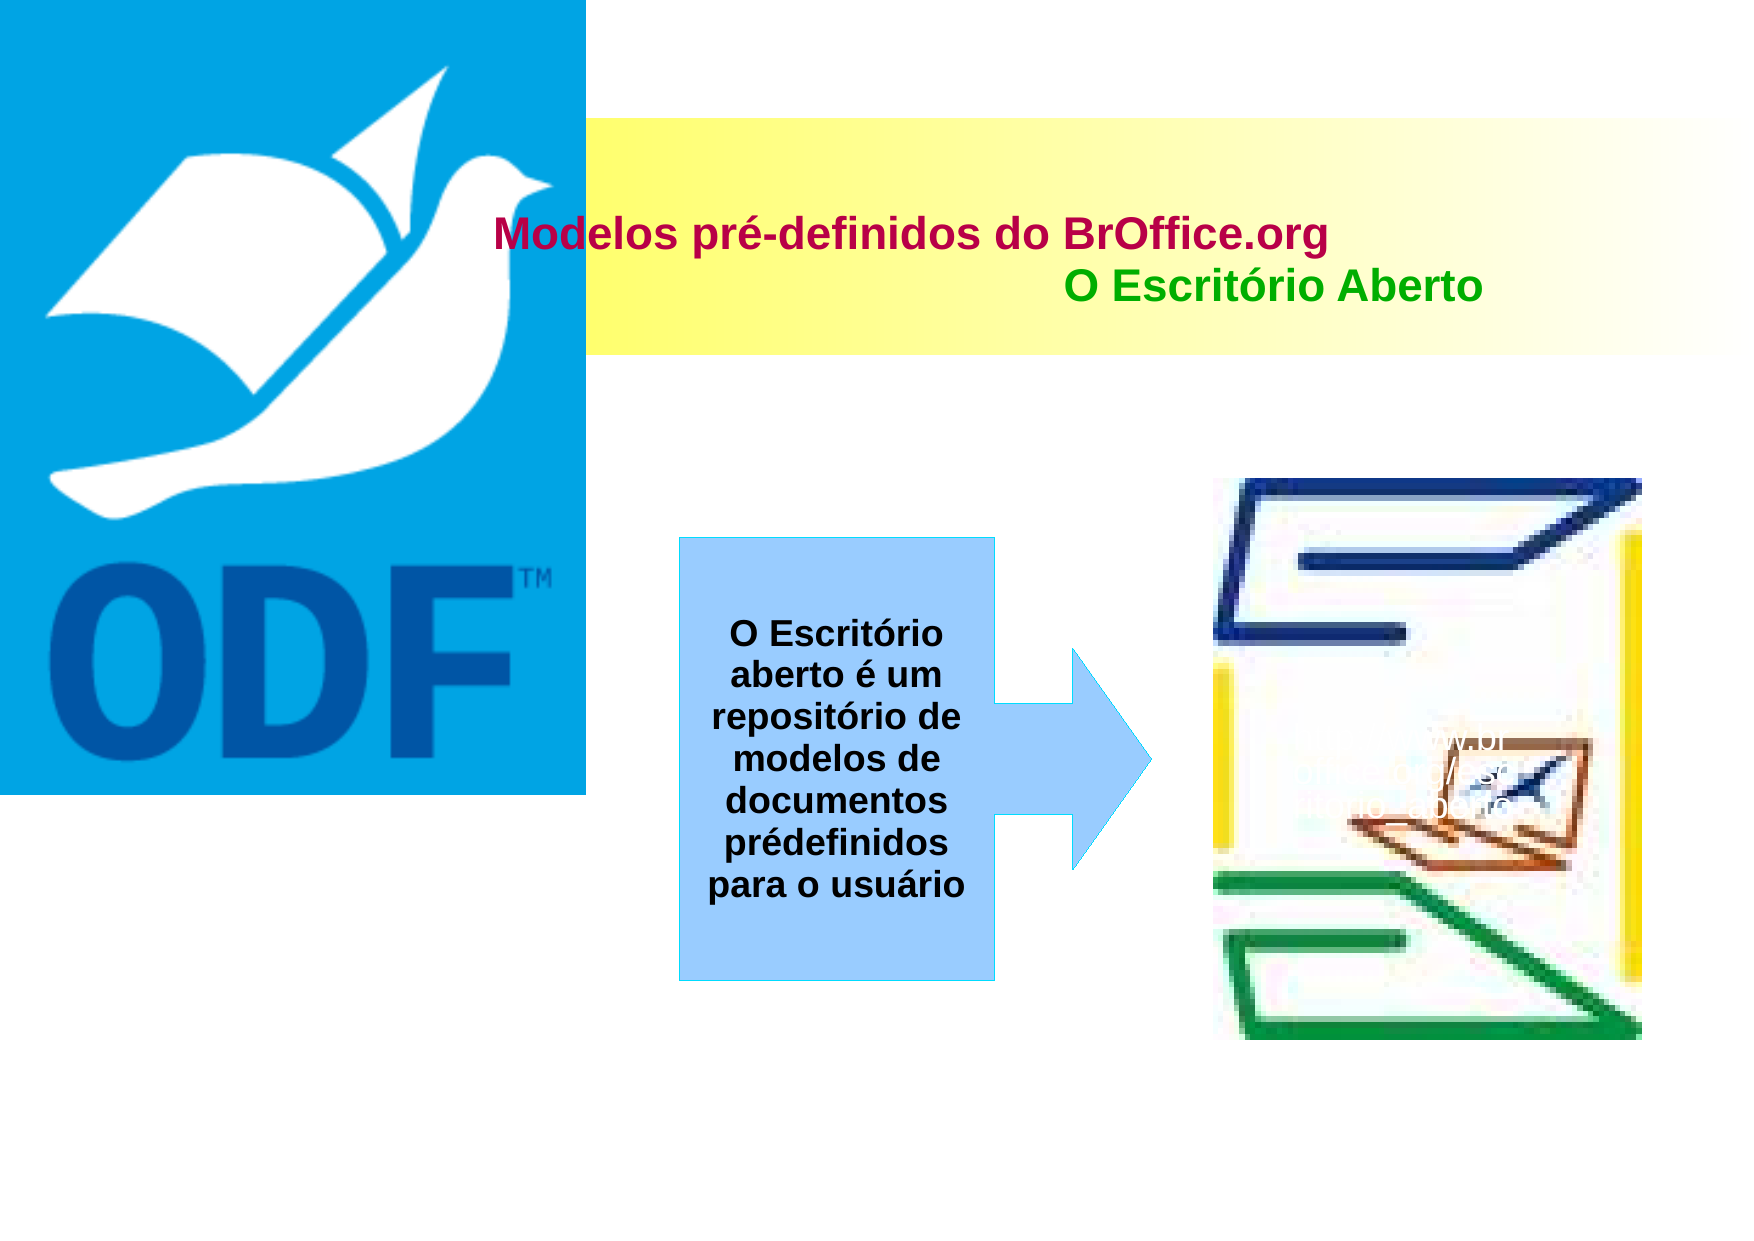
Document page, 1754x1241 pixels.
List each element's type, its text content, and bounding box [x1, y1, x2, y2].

text_box Modelos pré-definidos do BrOffice.org O Escritório Aberto [478, 200, 1719, 335]
picture [392, 566, 512, 757]
text_box http://www.broffice.org/escritorio_aberto [1278, 708, 1536, 784]
picture [223, 566, 367, 757]
picture [521, 569, 531, 585]
picture [49, 154, 553, 520]
picture [537, 569, 541, 584]
text_box [586, 118, 1750, 355]
picture [46, 154, 387, 395]
picture [1213, 478, 1642, 1040]
picture [332, 66, 448, 240]
text_box O Escritório aberto é um repositório de modelos de documentos prédefinidos para o usuário [679, 537, 1152, 981]
picture [51, 563, 205, 760]
